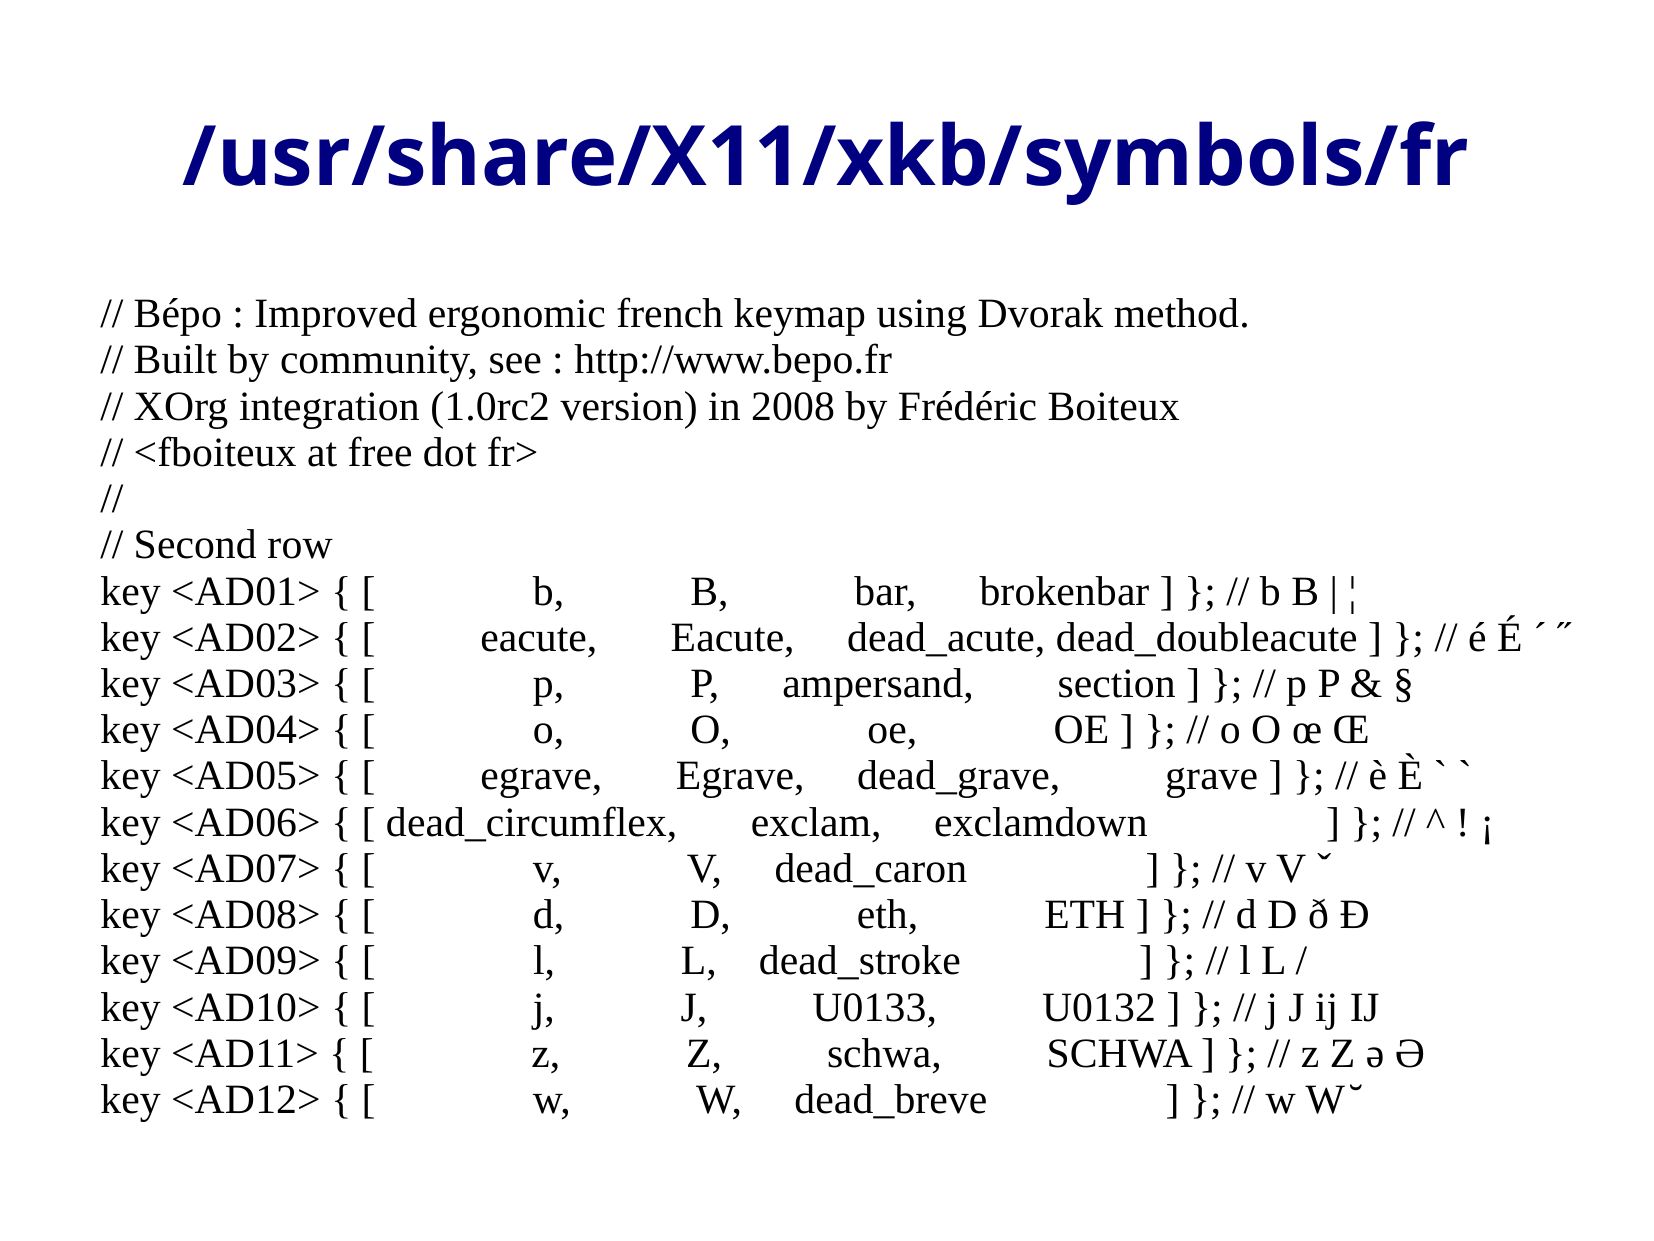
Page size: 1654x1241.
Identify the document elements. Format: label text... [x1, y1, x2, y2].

title /usr/share/X11/xkb/symbols/fr [82, 56, 1571, 250]
list // Bépo : Improved ergonomic french keymap using Dvorak method. // Built by community, see : http://www.bepo.fr // XOrg integration (1.0rc2 version) in 2008 by Frédéric Boiteux // <fboiteux at free dot fr> // // Second row key <AD01> { [ b, B, bar, brokenbar ] }; // b B | ¦ key <AD02> { [ eacute, Eacute, dead_acute, dead_doubleacute ] }; // é É ˊ ˝ key <AD03> { [ p, P, ampersand, section ] }; // p P & § key <AD04> { [ o, O, oe, OE ] }; // o O œ Œ key <AD05> { [ egrave, Egrave, dead_grave, grave ] }; // è È ` ` key <AD06> { [ dead_circumflex, exclam, exclamdown ] }; // ^ ! ¡ key <AD07> { [ v, V, dead_caron ] }; // v V ˇ key <AD08> { [ d, D, eth, ETH ] }; // d D ð Ð key <AD09> { [ l, L, dead_stroke ] }; // l L / key <AD10> { [ j, J, U0133, U0132 ] }; // j J ĳ Ĳ key <AD11> { [ z, Z, schwa, SCHWA ] }; // z Z ə Ə key <AD12> { [ w, W, dead_breve ] }; // w W ̆ [29, 290, 1625, 1123]
